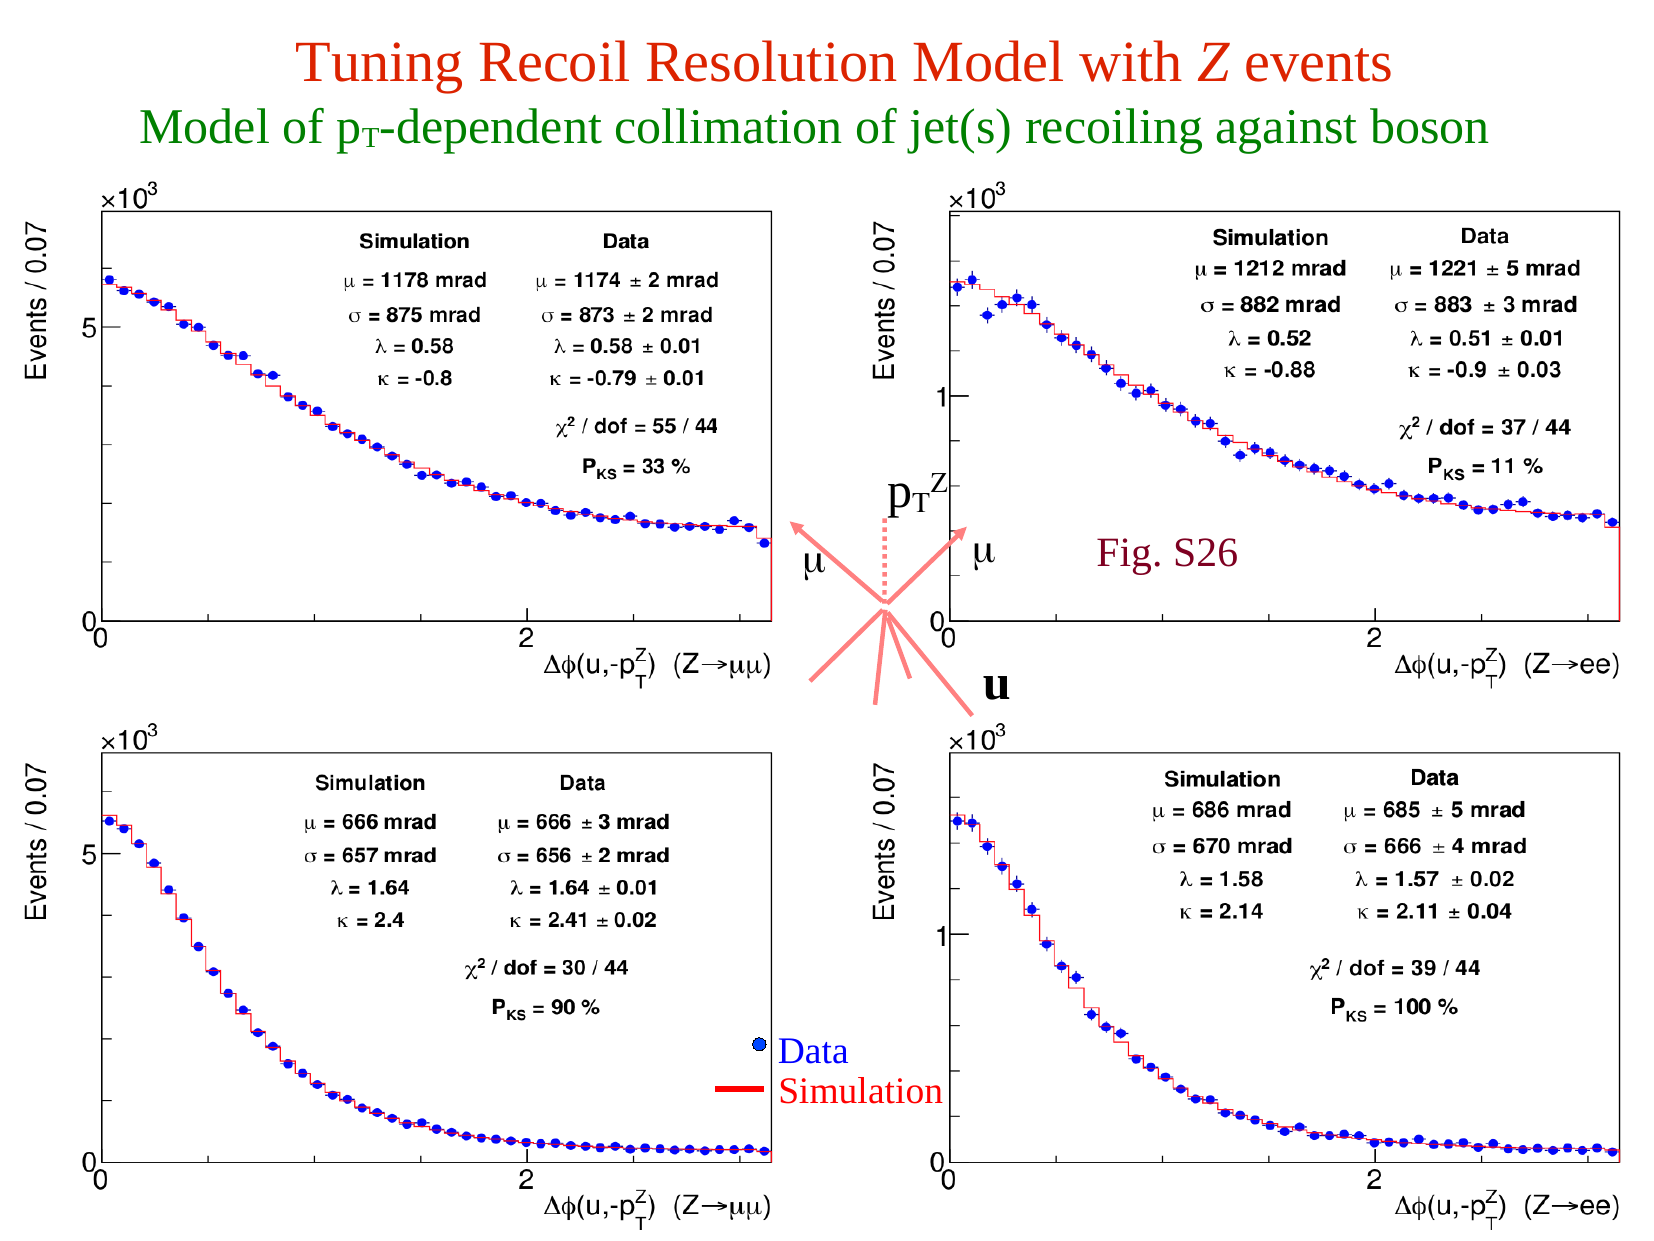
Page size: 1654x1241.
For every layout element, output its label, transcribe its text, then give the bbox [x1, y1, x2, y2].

text_box u [982, 655, 1017, 740]
text_box Fig. S26 [1096, 528, 1238, 576]
text_box [752, 1037, 767, 1051]
picture [7, 172, 1651, 1241]
text_box Data [777, 1030, 849, 1072]
text_box μ [801, 539, 833, 609]
text_box μ [971, 529, 1003, 599]
title Tuning Recoil Resolution Model with Z events [103, 8, 1586, 115]
text_box Model of pT-dependent collimation of jet(s) recoiling against boson [139, 99, 1489, 172]
text_box Simulation [778, 1070, 943, 1113]
text_box pTZ [887, 463, 925, 533]
